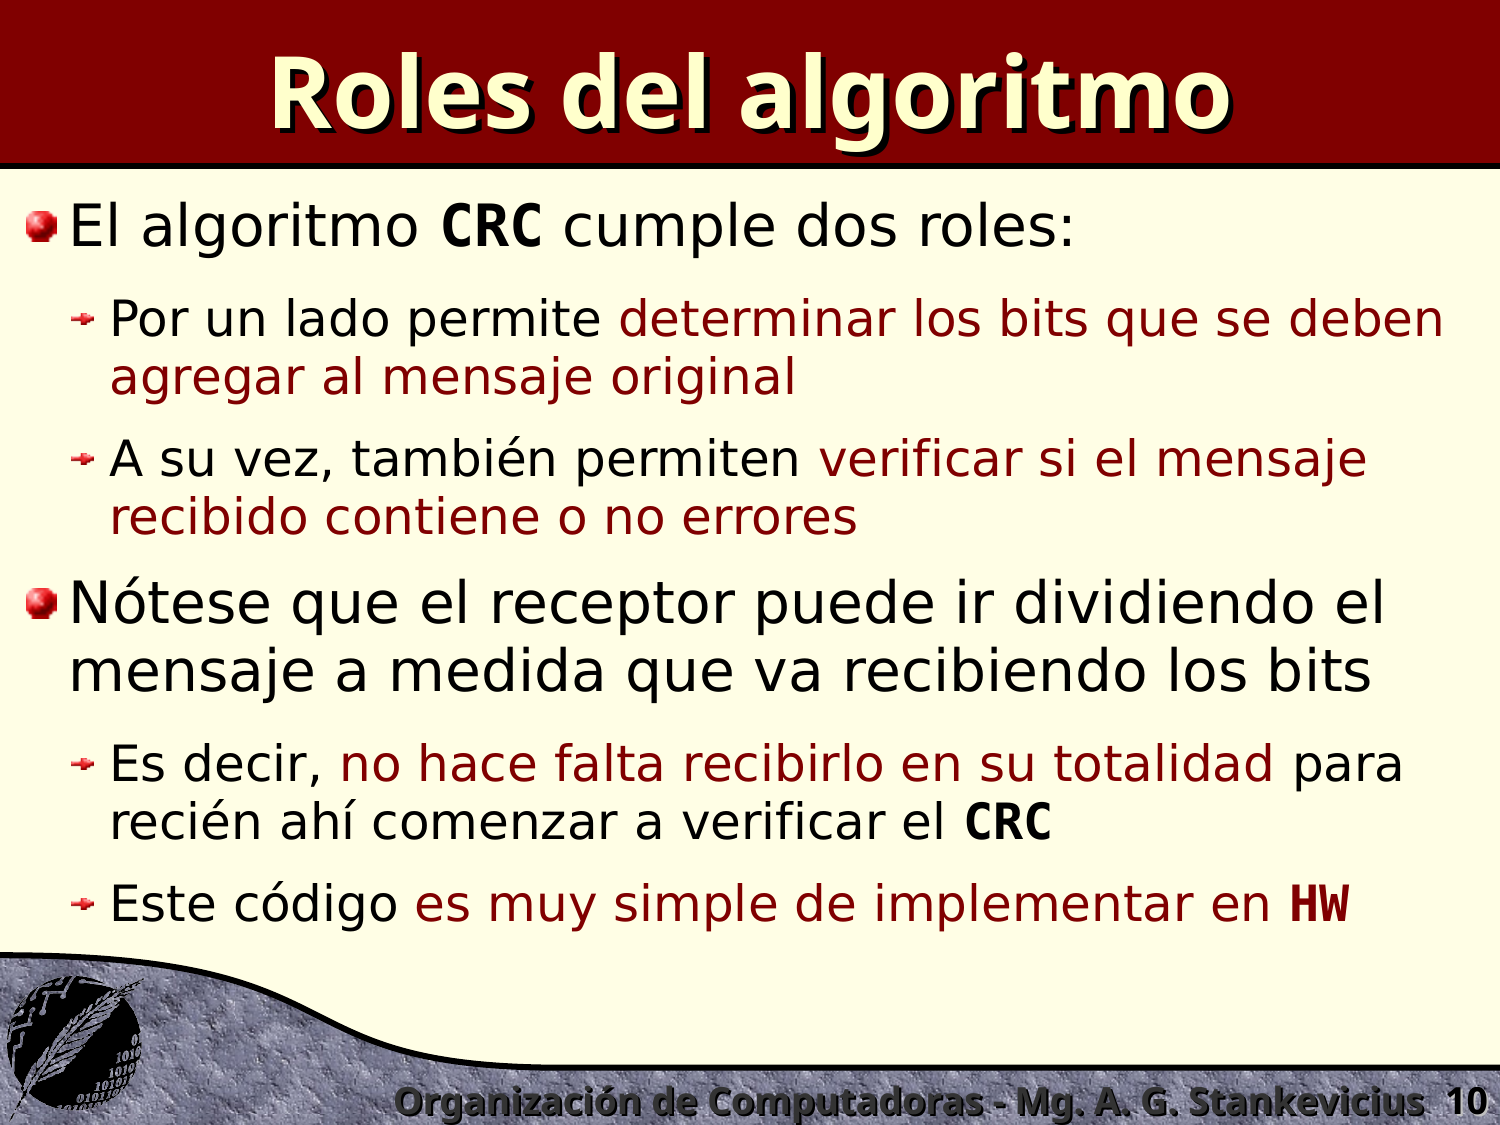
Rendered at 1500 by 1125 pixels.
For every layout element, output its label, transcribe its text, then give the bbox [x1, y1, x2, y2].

title Roles del algoritmo [15, 5, 1485, 160]
picture [448, 1100, 455, 1110]
list El algoritmo CRC cumple dos roles: Por un lado permite determinar los bits que se deben agregar al mensaje original A su vez, también permiten verificar si el mensaje recibido contiene o no errores Nótese que el receptor puede ir dividiendo el mensaje a medida que va recibiendo los bits Es decir, no hace falta recibirlo en su totalidad para recién ahí comenzar a verificar el CRC Este código es muy simple de implementar en HW [11, 192, 1486, 937]
picture [1058, 1100, 1065, 1110]
picture [802, 1100, 806, 1110]
picture [0, 959, 1500, 1125]
